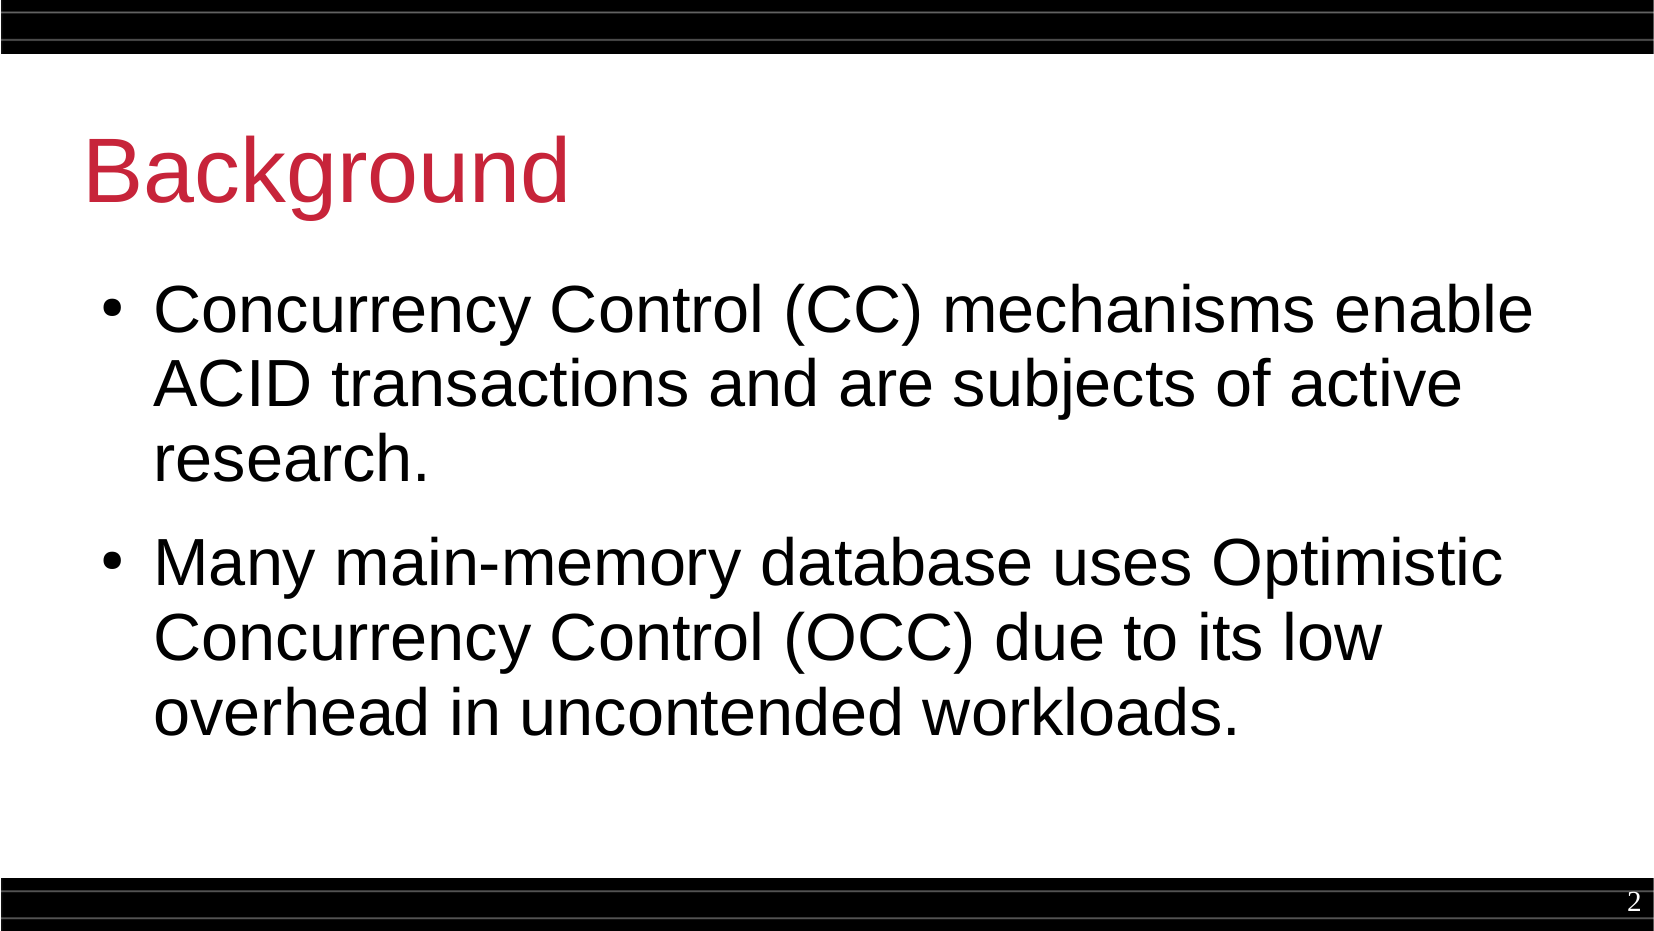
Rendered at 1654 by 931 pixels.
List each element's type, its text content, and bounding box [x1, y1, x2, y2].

title Background [82, 92, 1571, 249]
picture [1, 878, 1654, 931]
list Concurrency Control (CC) mechanisms enable ACID transactions and are subjects of active research. Many main-memory database uses Optimistic Concurrency Control (OCC) due to its low overhead in uncontended workloads. [82, 271, 1571, 851]
picture [1, 0, 1654, 54]
